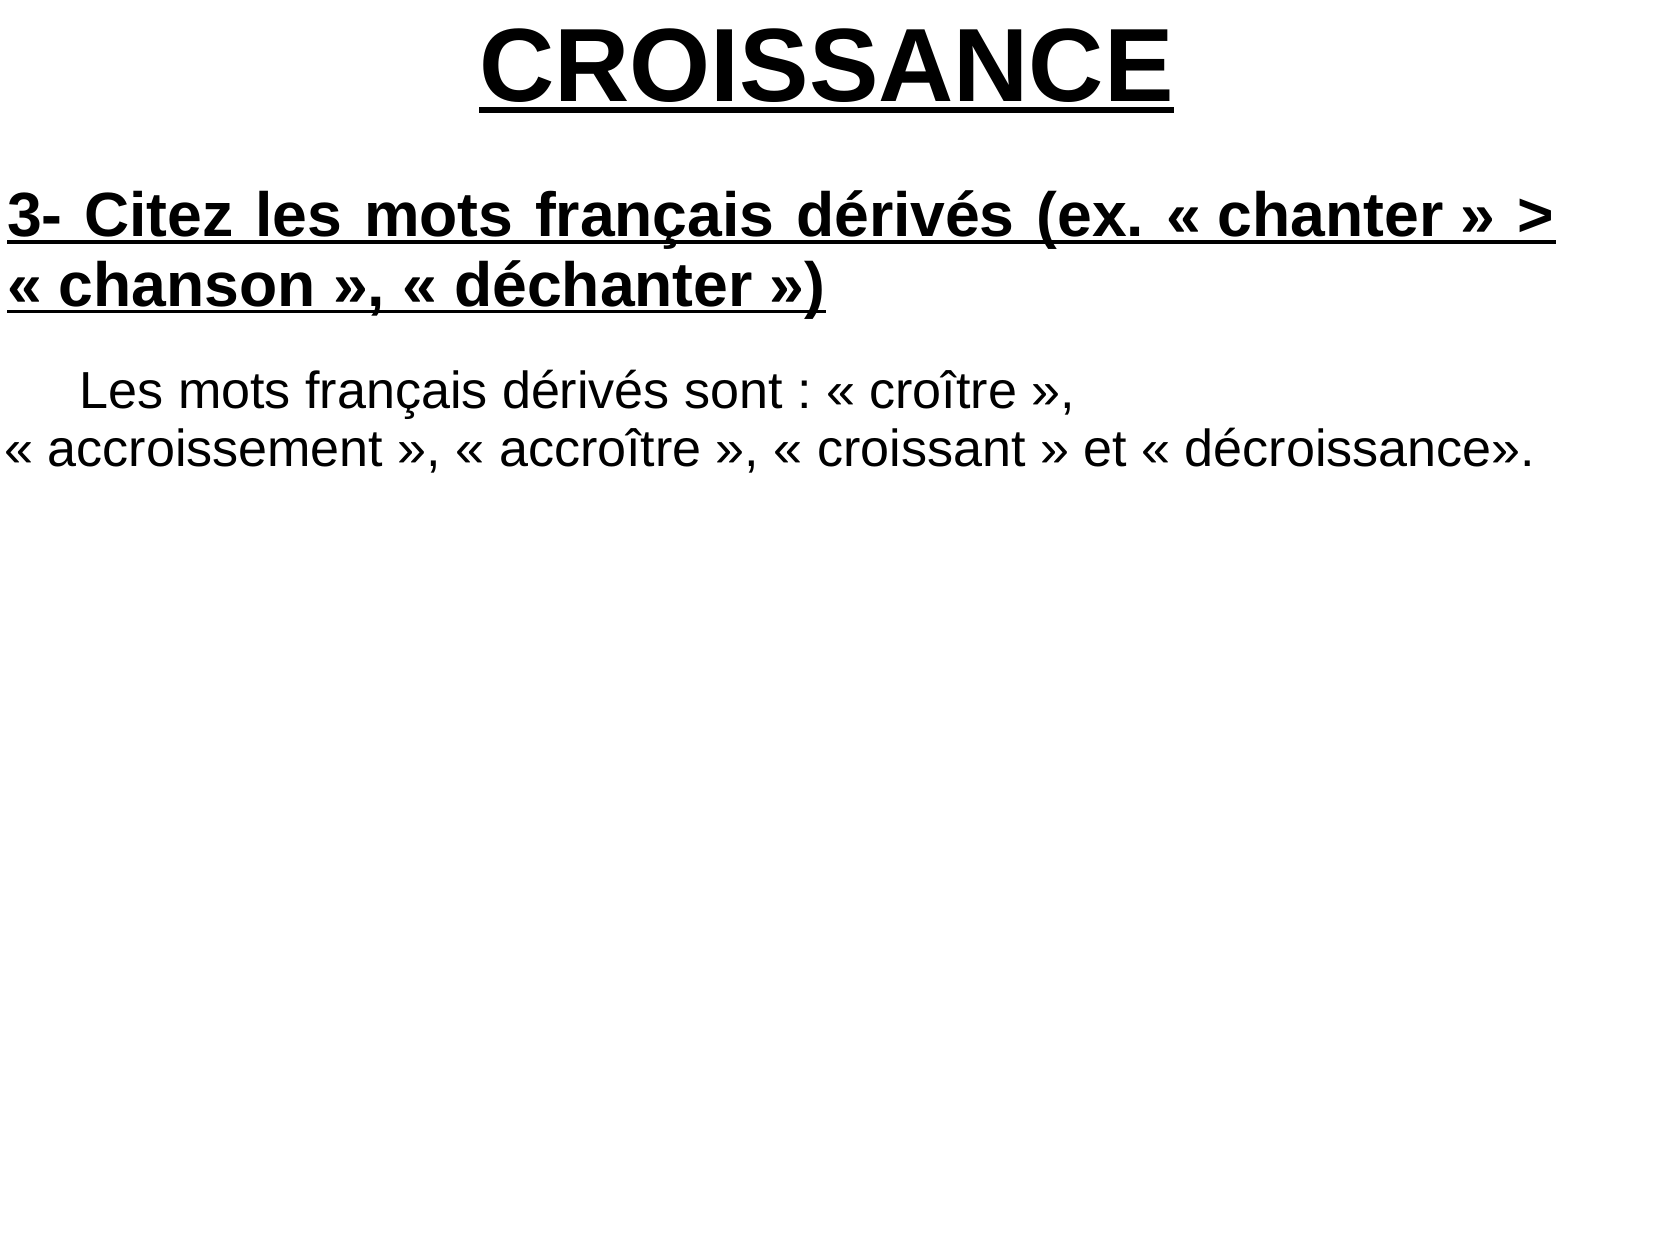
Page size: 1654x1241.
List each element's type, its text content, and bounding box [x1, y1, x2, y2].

text_box 3- Citez les mots français dérivés (ex. « chanter » > « chanson », « déchanter ») Les mots français dérivés sont : « croître », « accroissement », « accroître », « croissant » et « décroissance». [0, 172, 1571, 601]
text_box CROISSANCE [0, 0, 1654, 243]
